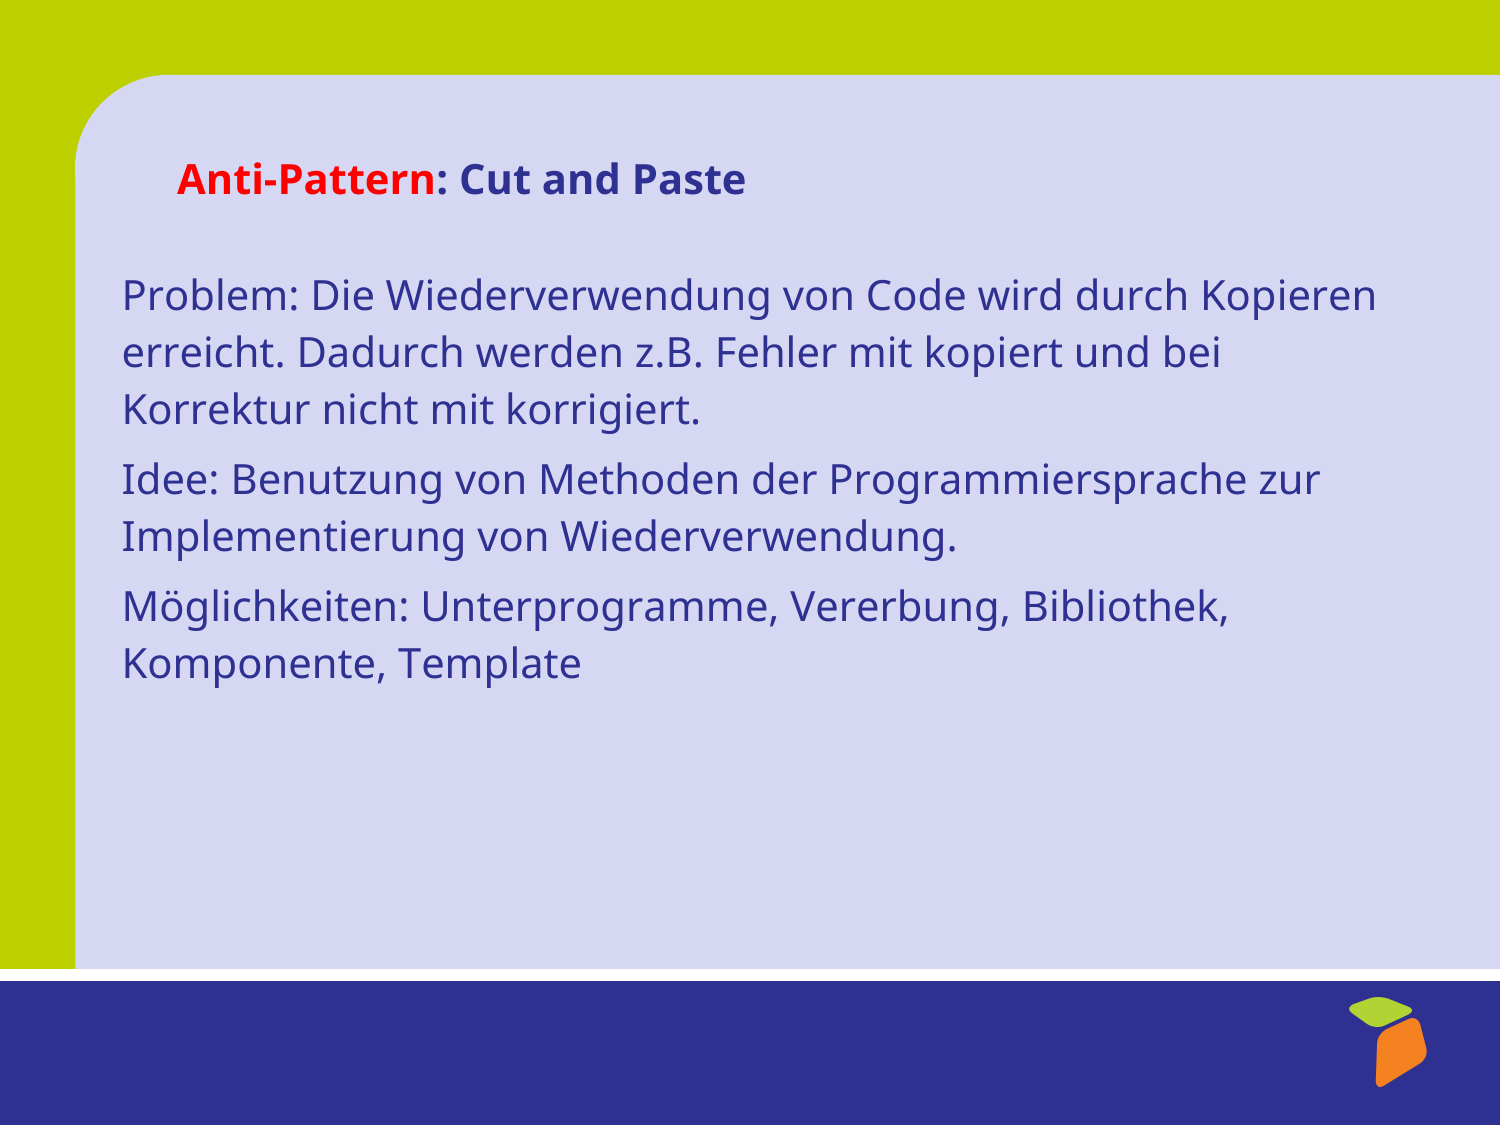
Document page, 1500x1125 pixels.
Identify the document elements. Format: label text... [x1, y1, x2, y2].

title Anti-Pattern: Cut and Paste [177, 118, 1126, 239]
picture [0, 981, 1500, 1125]
list Problem: Die Wiederverwendung von Code wird durch Kopieren erreicht. Dadurch werden z.B. Fehler mit kopiert und bei Korrektur nicht mit korrigiert. Idee: Benutzung von Methoden der Programmiersprache zur Implementierung von Wiederverwendung. Möglichkeiten: Unterprogramme, Vererbung, Bibliothek, Komponente, Template [121, 265, 1418, 916]
